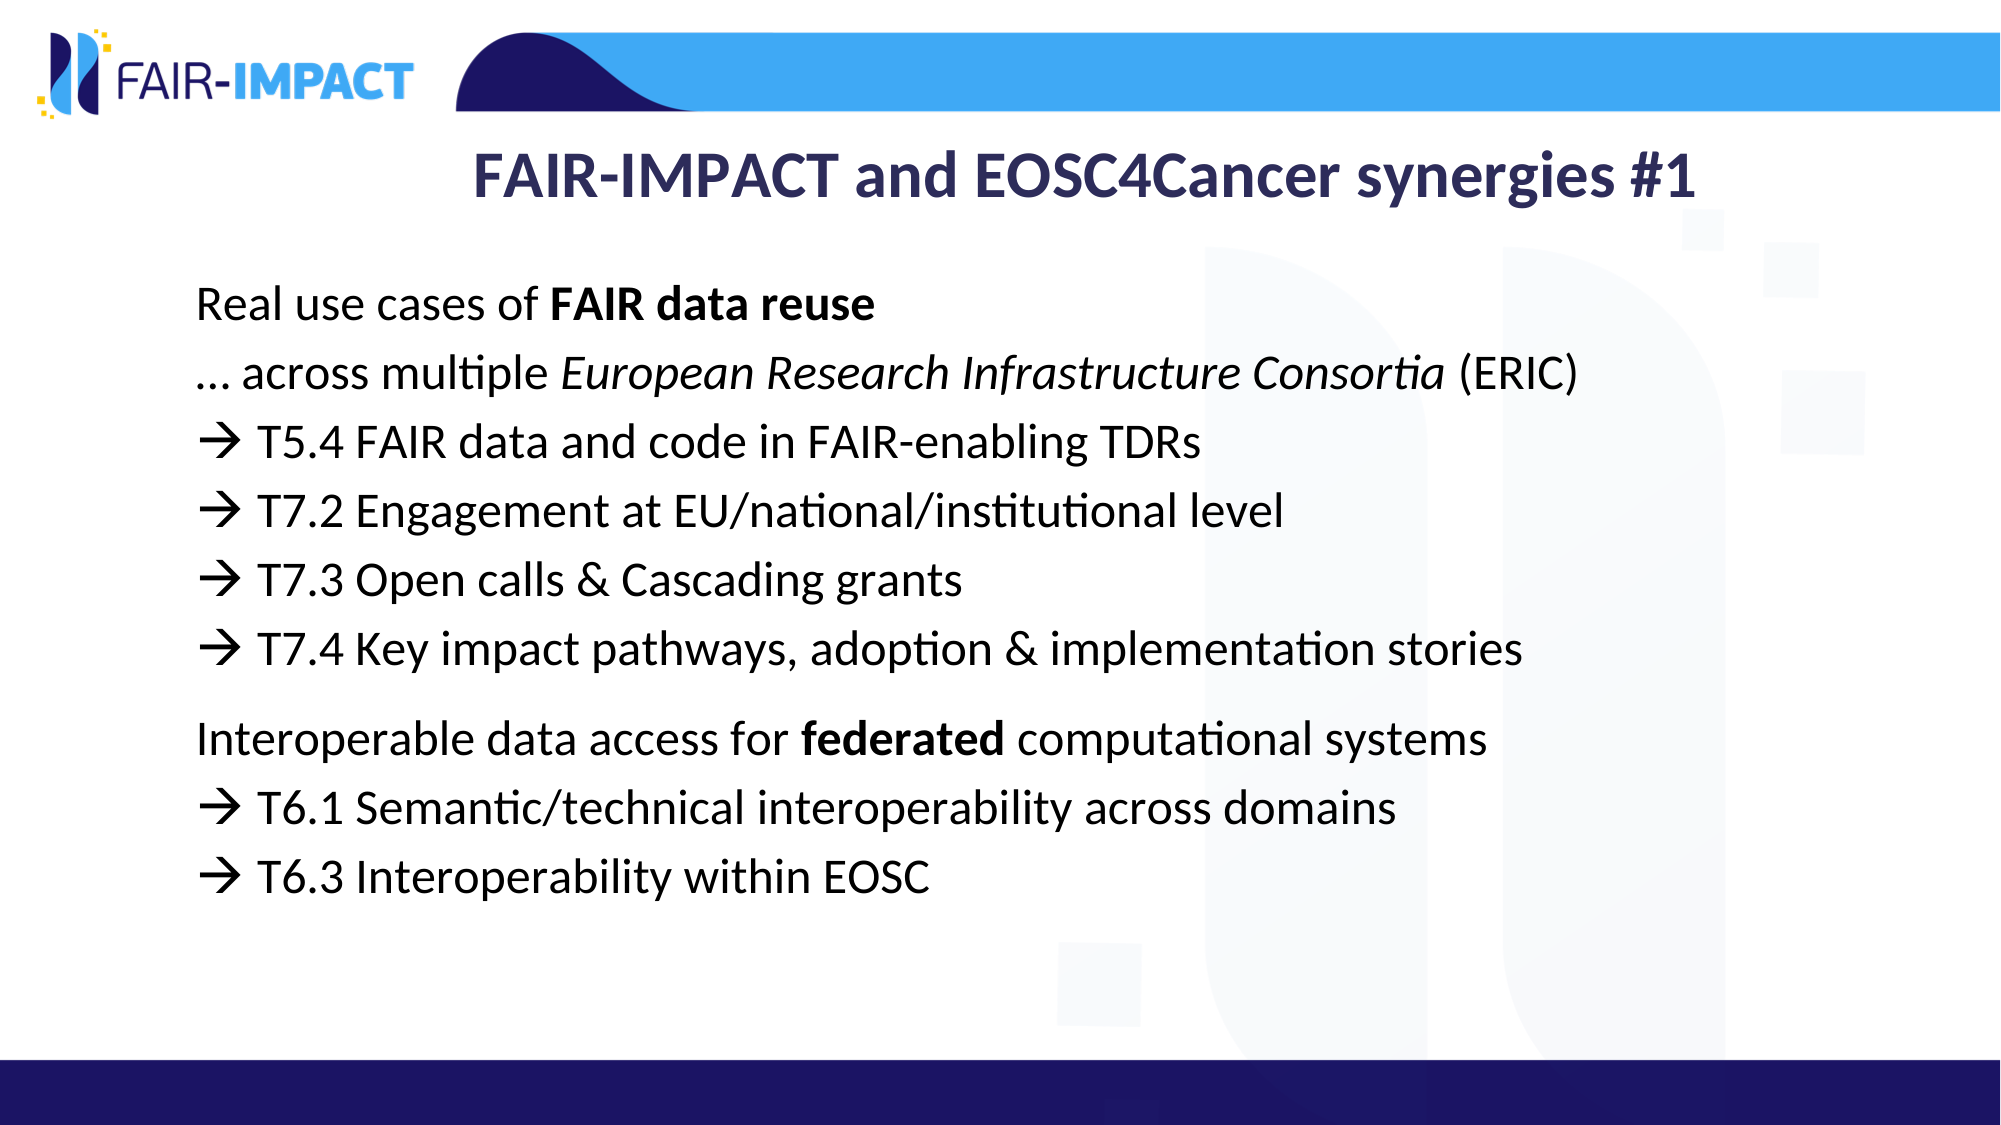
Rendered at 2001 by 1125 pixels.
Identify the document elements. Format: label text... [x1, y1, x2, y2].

title FAIR-IMPACT and EOSC4Cancer synergies #1 [458, 111, 1882, 240]
list Real use cases of FAIR data reuse … across multiple European Research Infrastructure Consortia (ERIC)  T5.4 FAIR data and code in FAIR-enabling TDRs  T7.2 Engagement at EU/national/institutional level  T7.3 Open calls & Cascading grants  T7.4 Key impact pathways, adoption & implementation stories Interoperable data access for federated computational systems  T6.1 Semantic/technical interoperability across domains  T6.3 Interoperability within EOSC [180, 254, 1775, 1084]
